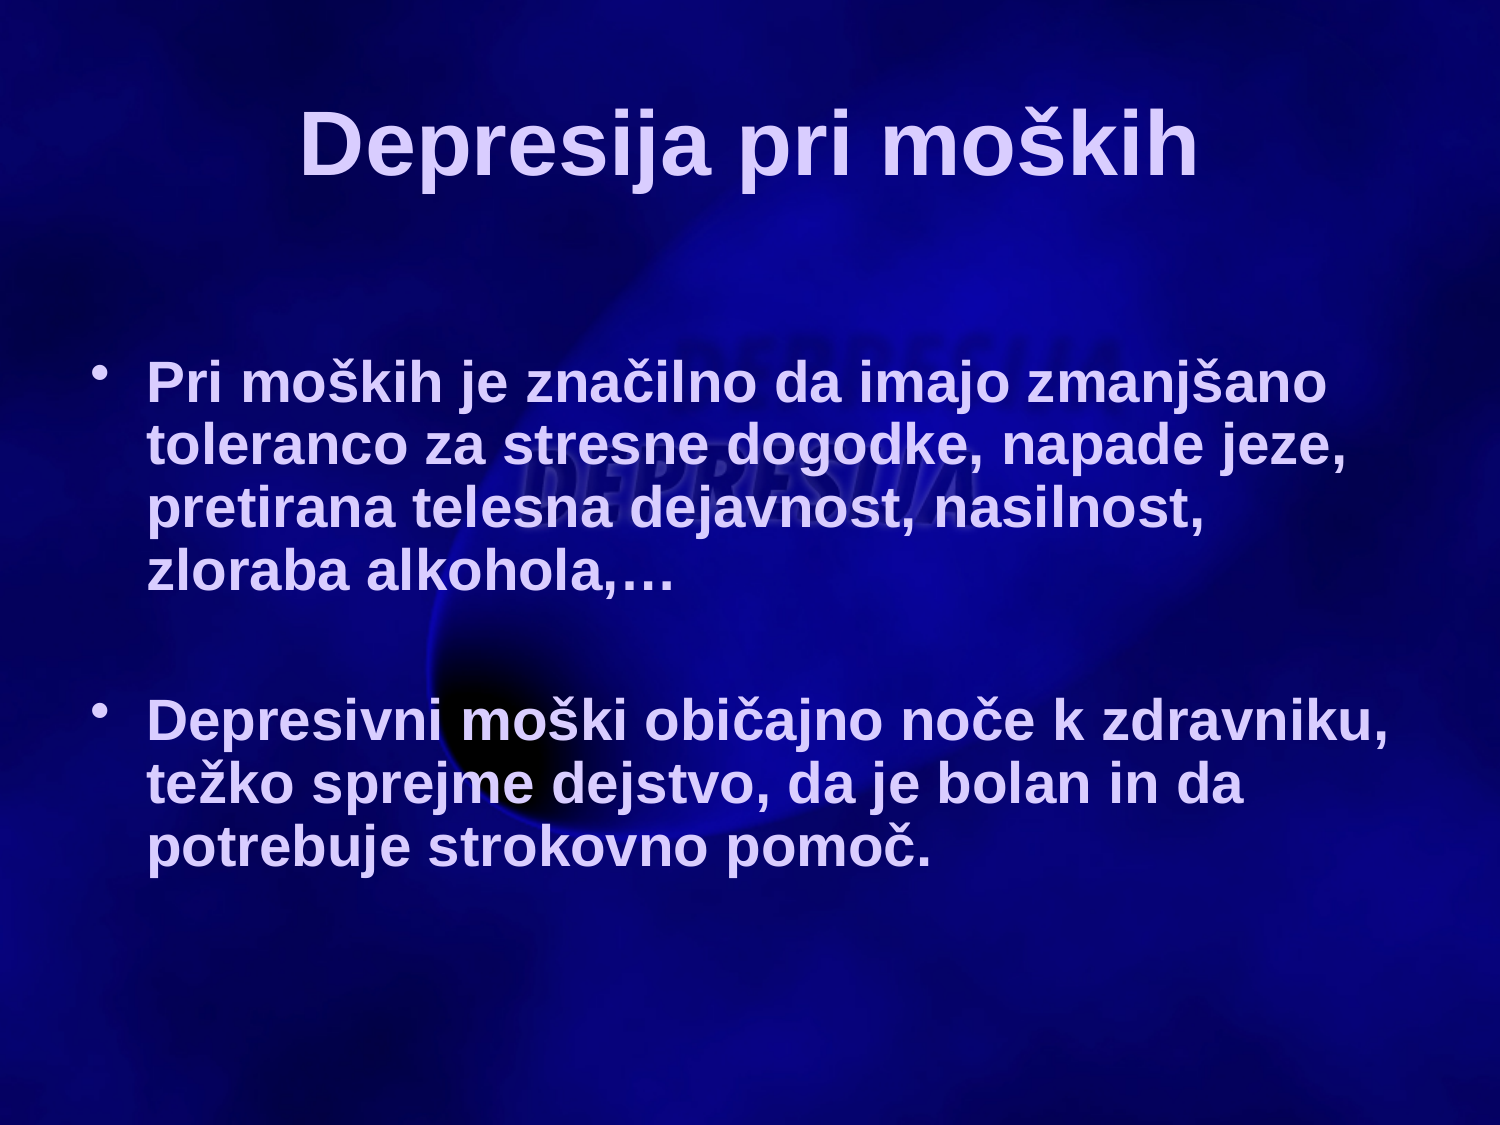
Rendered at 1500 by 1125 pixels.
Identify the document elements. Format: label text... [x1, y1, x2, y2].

title Depresija pri moških [75, 45, 1425, 233]
picture [0, 0, 1500, 1125]
list Pri moških je značilno da imajo zmanjšano toleranco za stresne dogodke, napade jeze, pretirana telesna dejavnost, nasilnost, zloraba alkohola,… Depresivni moški običajno noče k zdravniku, težko sprejme dejstvo, da je bolan in da potrebuje strokovno pomoč. [75, 262, 1425, 1005]
